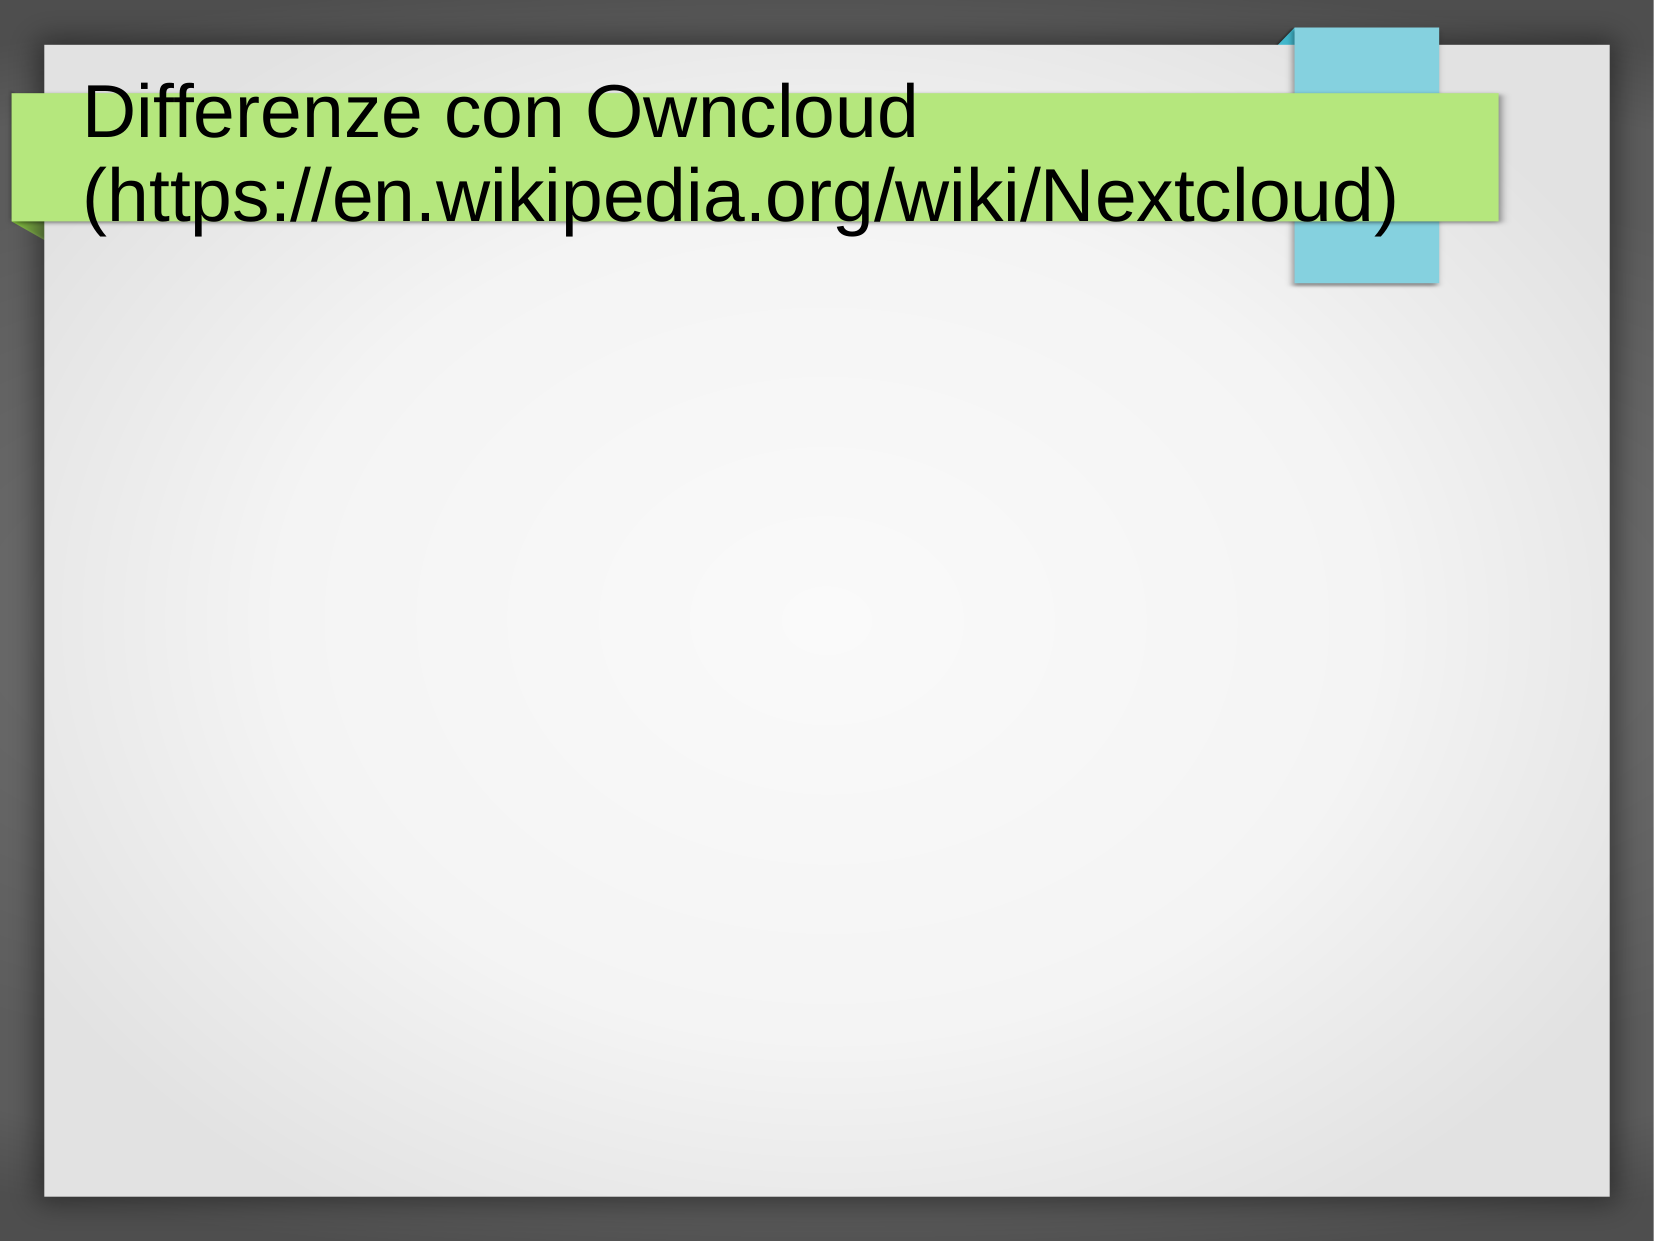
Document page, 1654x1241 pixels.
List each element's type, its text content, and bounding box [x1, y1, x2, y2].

title Differenze con Owncloud (https://en.wikipedia.org/wiki/Nextcloud) [82, 28, 1465, 279]
picture [0, 0, 1654, 1241]
